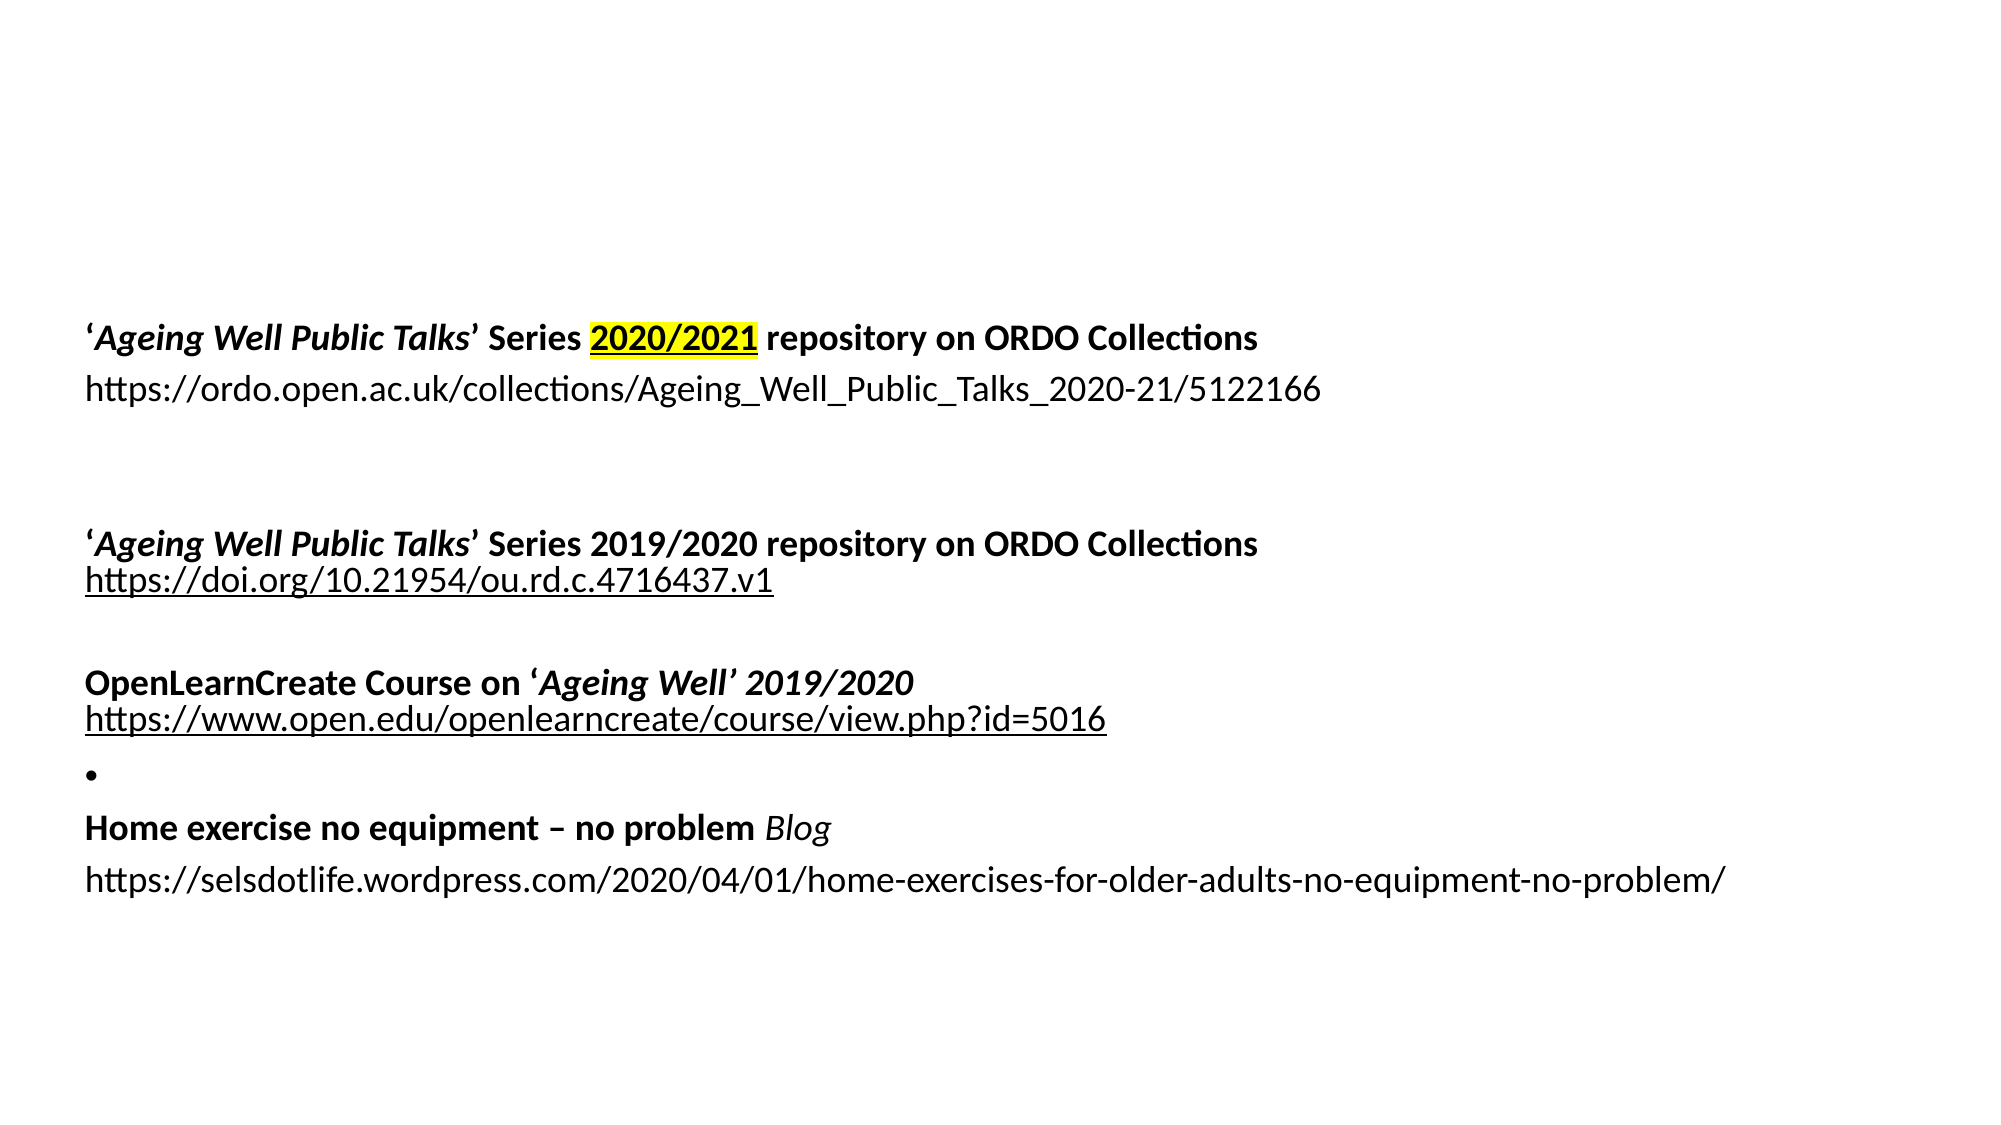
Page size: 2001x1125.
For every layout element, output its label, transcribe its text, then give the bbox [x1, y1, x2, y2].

list ‘Ageing Well Public Talks’ Series 2020/2021 repository on ORDO Collections https://ordo.open.ac.uk/collections/Ageing_Well_Public_Talks_2020-21/5122166 ‘Ageing Well Public Talks’ Series 2019/2020 repository on ORDO Collections https://doi.org/10.21954/ou.rd.c.4716437.v1 OpenLearnCreate Course on ‘Ageing Well’ 2019/2020 https://www.open.edu/openlearncreate/course/view.php?id=5016 Home exercise no equipment – no problem Blog https://selsdotlife.wordpress.com/2020/04/01/home-exercises-for-older-adults-no-equipment-no-problem/ [69, 201, 1948, 958]
